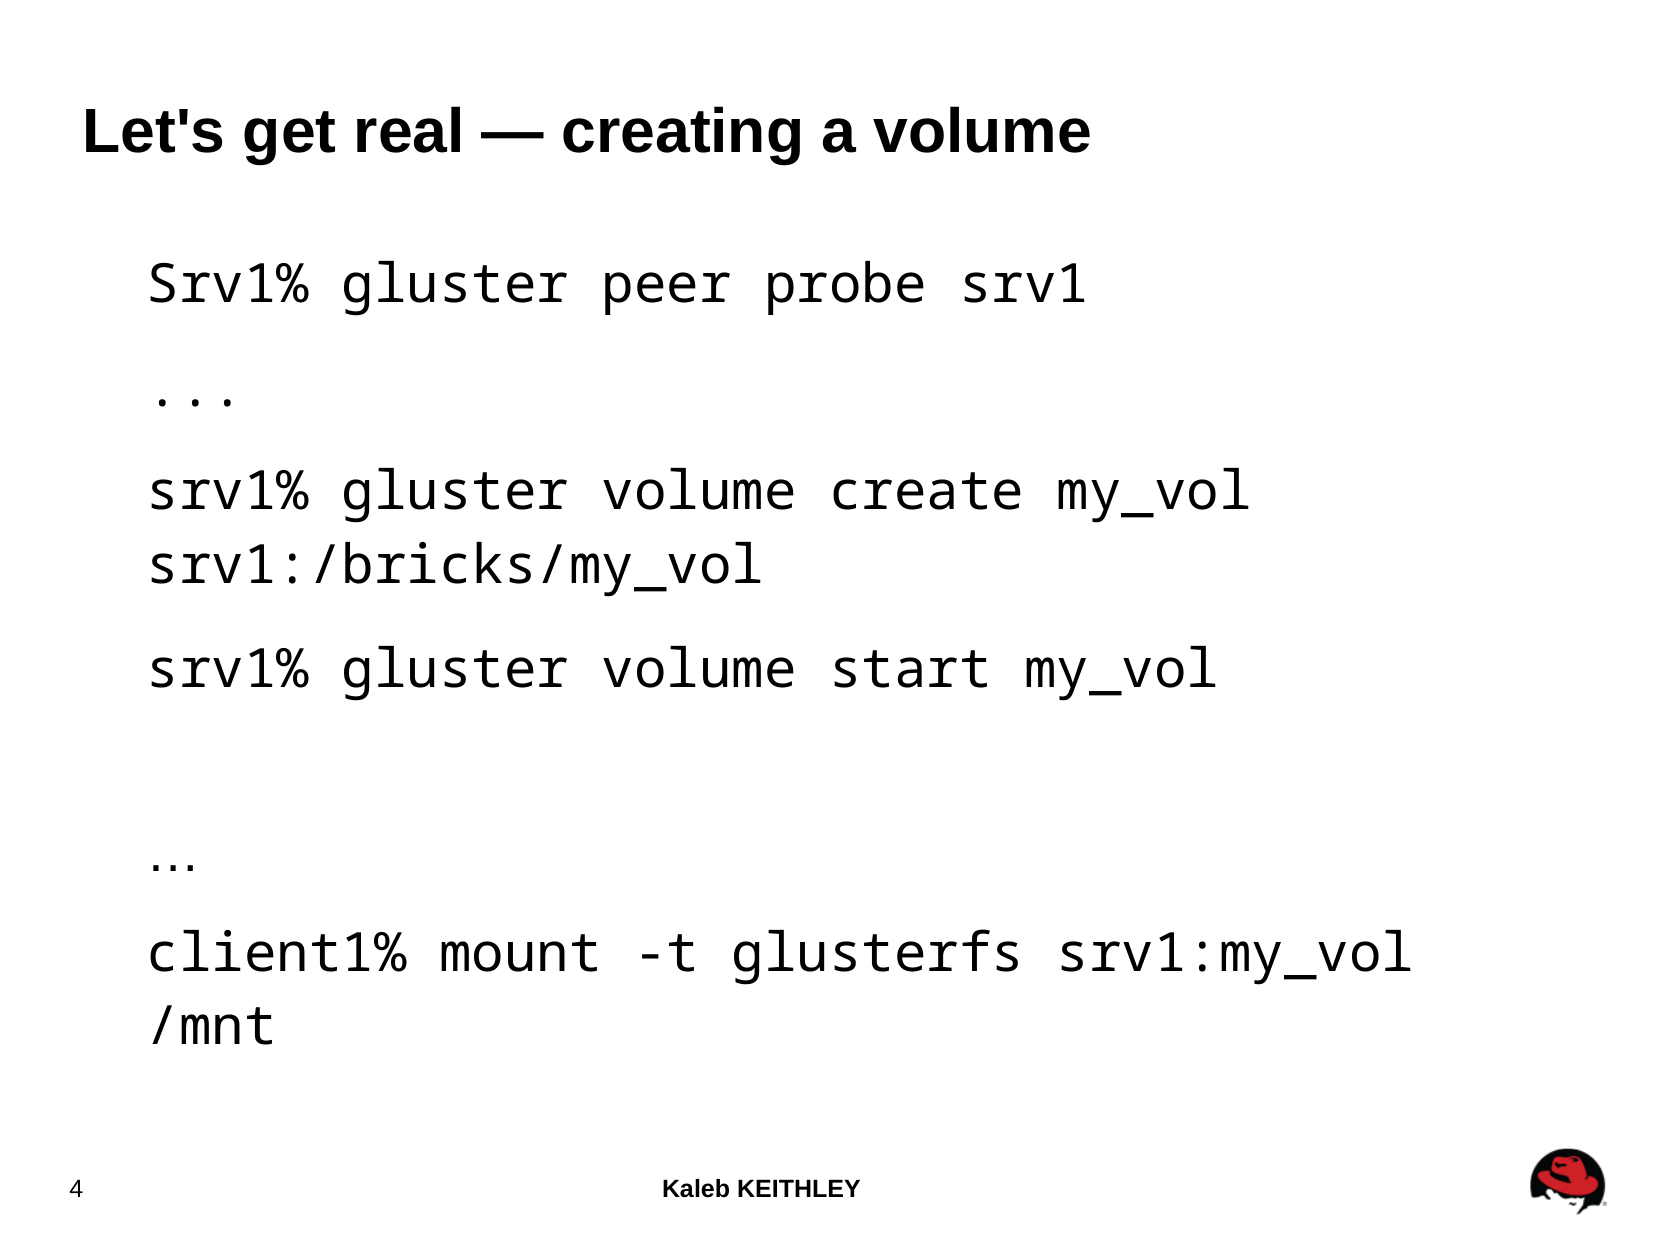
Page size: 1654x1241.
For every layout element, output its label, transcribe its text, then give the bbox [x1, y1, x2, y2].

title Let's get real — creating a volume [82, 37, 1571, 226]
picture [1529, 1146, 1613, 1224]
list Srv1% gluster peer probe srv1 ... srv1% gluster volume create my_vol srv1:/bricks/my_vol srv1% gluster volume start my_vol … client1% mount -t glusterfs srv1:my_vol /mnt [86, 244, 1576, 1079]
